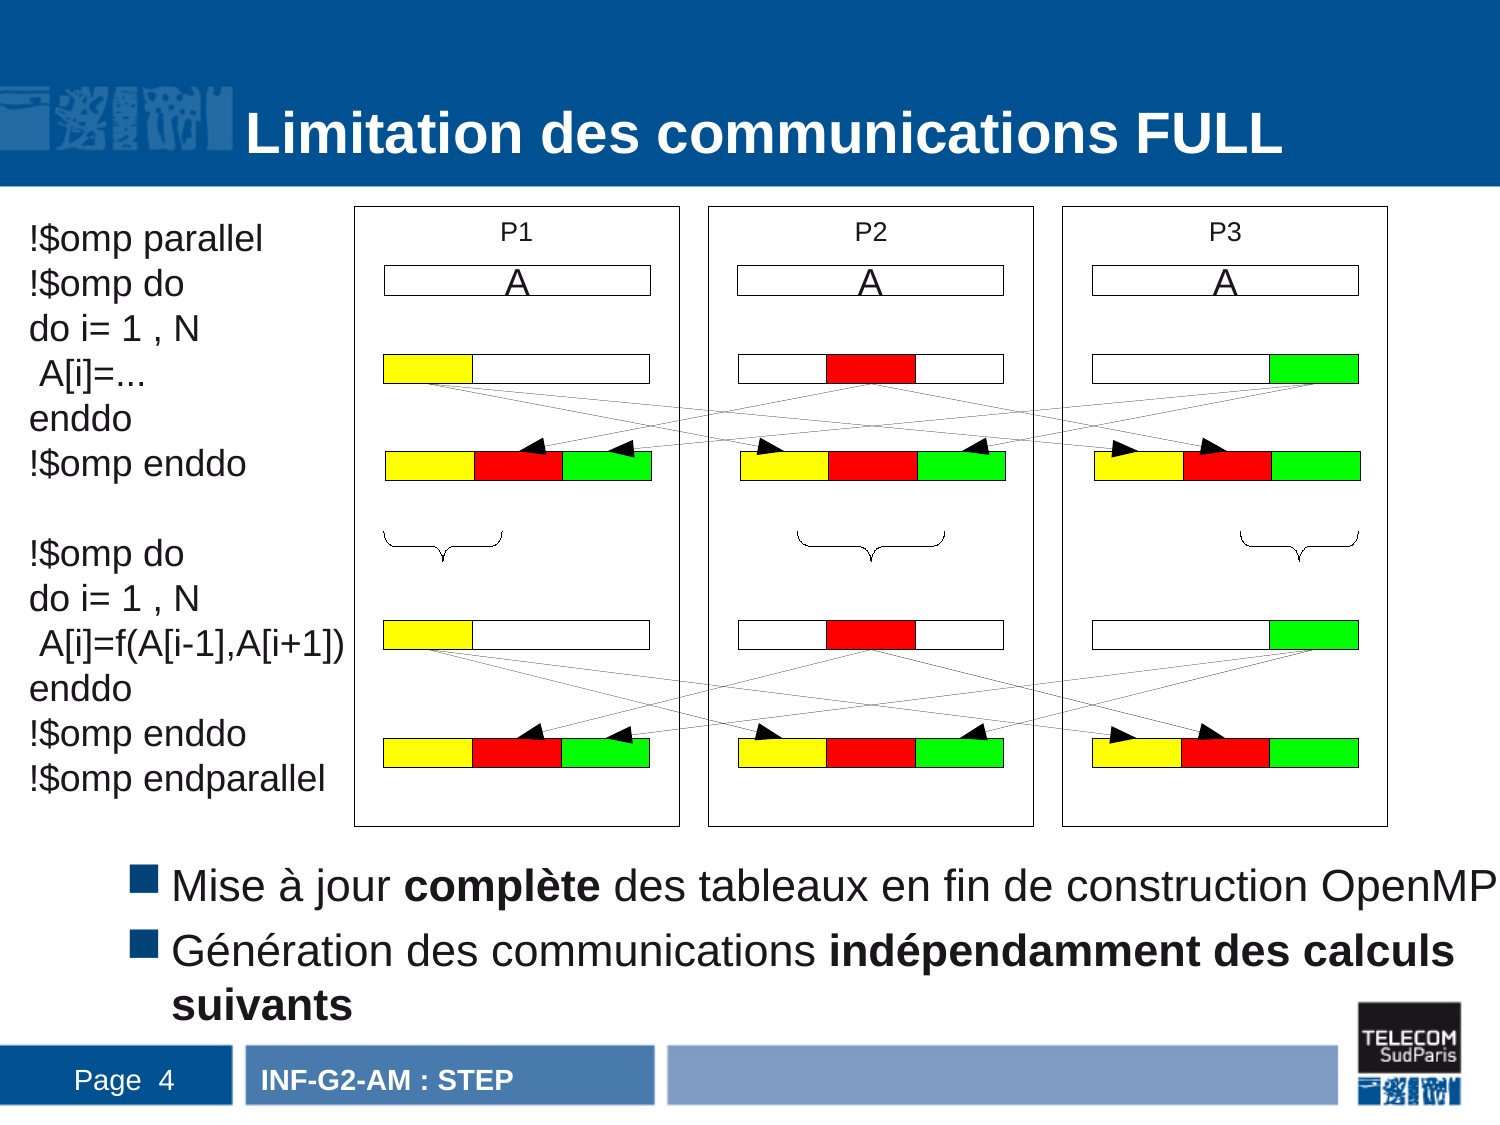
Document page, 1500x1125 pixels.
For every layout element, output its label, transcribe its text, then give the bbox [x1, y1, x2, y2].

text_box [385, 451, 651, 481]
text_box A [737, 265, 1004, 296]
text_box [384, 621, 473, 649]
text_box [383, 738, 650, 768]
text_box A [1092, 265, 1359, 296]
text_box [1270, 354, 1359, 384]
text_box [383, 354, 472, 384]
list Mise à jour complète des tableaux en fin de construction OpenMP Génération des communications indépendamment des calculs suivants [131, 856, 1500, 1063]
text_box P3 [1062, 206, 1388, 254]
text_box [1269, 621, 1358, 649]
text_box [826, 621, 916, 649]
text_box !$omp parallel !$omp do do i= 1 , N A[i]=... enddo !$omp enddo !$omp do do i= 1 , N A[i]=f(A[i-1],A[i+1]) enddo !$omp enddo !$omp endparallel [13, 206, 354, 827]
text_box P1 [354, 206, 680, 254]
text_box !$omp parallel !$omp do do i= 1 , N A[i]=... enddo !$omp enddo !$omp do do i= 1 , N A[i]=f(A[i-1],A[i+1]) enddo !$omp enddo !$omp endparallel [355, 254, 361, 826]
text_box [738, 738, 1004, 768]
text_box [1092, 738, 1359, 768]
title Limitation des communications FULL [245, 23, 1459, 166]
picture [0, 0, 1500, 1125]
text_box [741, 451, 1005, 481]
text_box P2 [708, 206, 1034, 254]
text_box [1095, 451, 1361, 481]
text_box [826, 354, 915, 384]
text_box A [384, 265, 651, 296]
